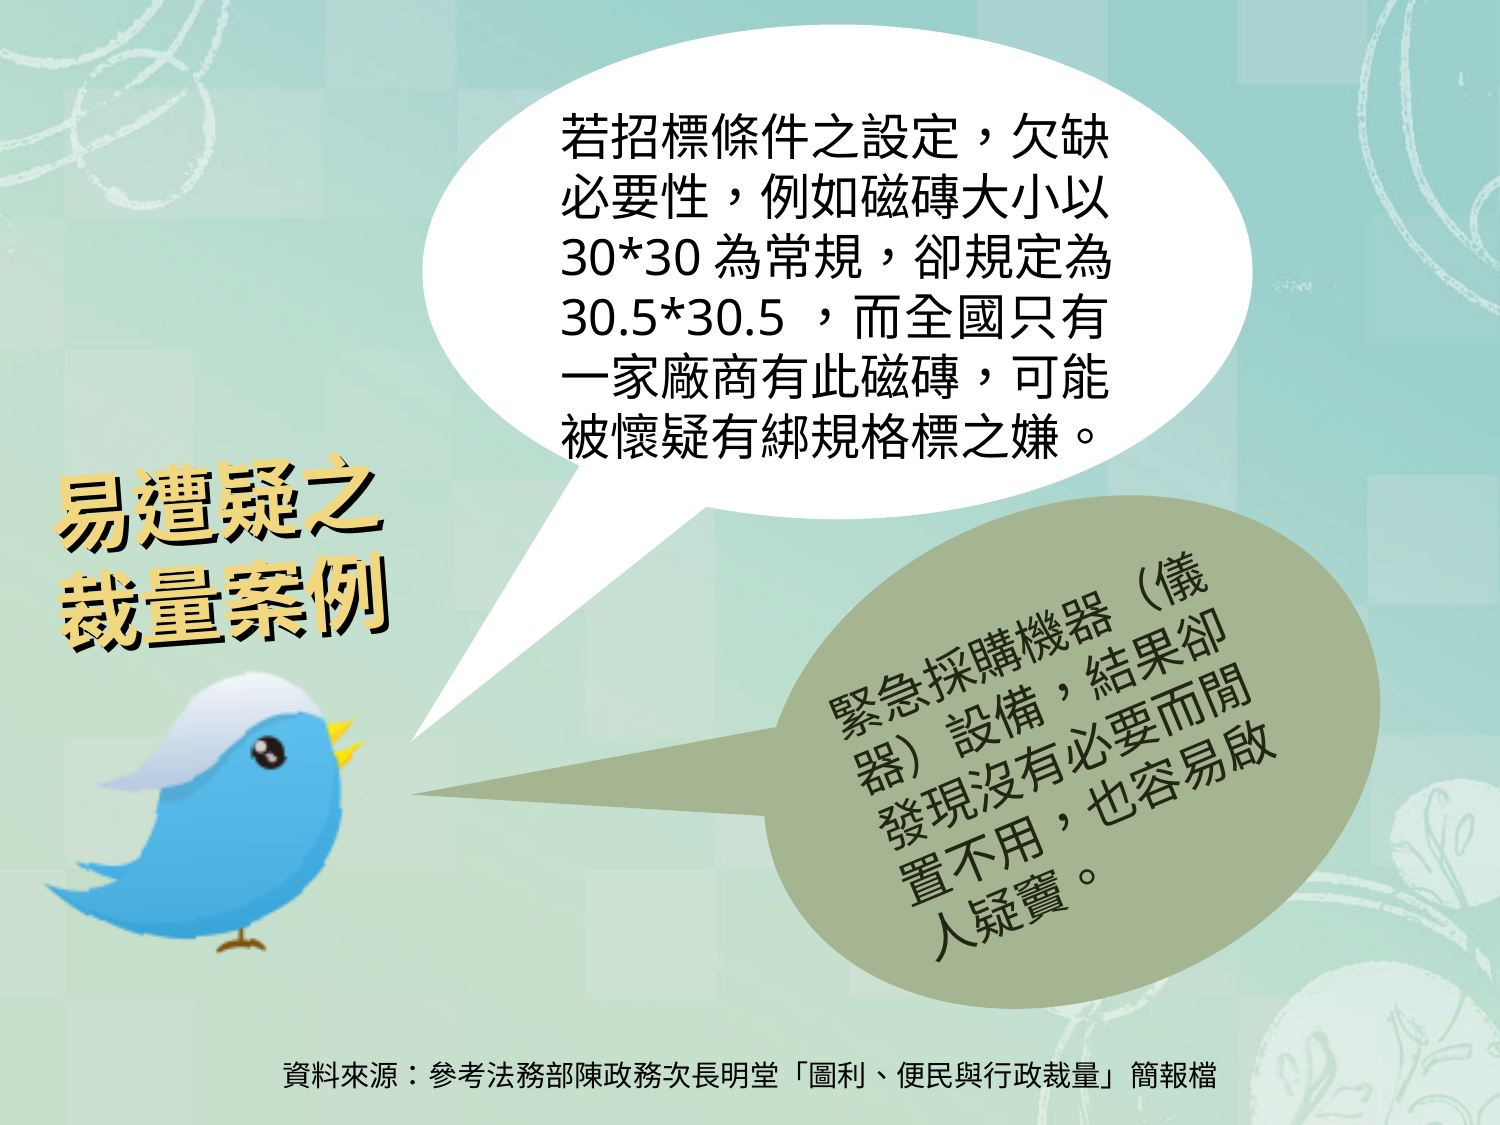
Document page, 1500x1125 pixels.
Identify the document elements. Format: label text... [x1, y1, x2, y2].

text_box 若招標條件之設定，欠缺必要性，例如磁磚大小以30*30為常規，卻規定為30.5*30.5，而全國只有一家廠商有此磁磚，可能被懷疑有綁規格標之嫌。 [411, 24, 1253, 741]
text_box 緊急採購機器（儀器）設備，結果卻發現沒有必要而閒置不用，也容易啟人疑竇。 [410, 495, 1381, 1009]
text_box 資料來源：參考法務部陳政務次長明堂「圖利、便民與行政裁量」簡報檔 [0, 1049, 1500, 1101]
picture [31, 649, 379, 989]
text_box 易遭疑之 裁量案例 [0, 424, 462, 676]
